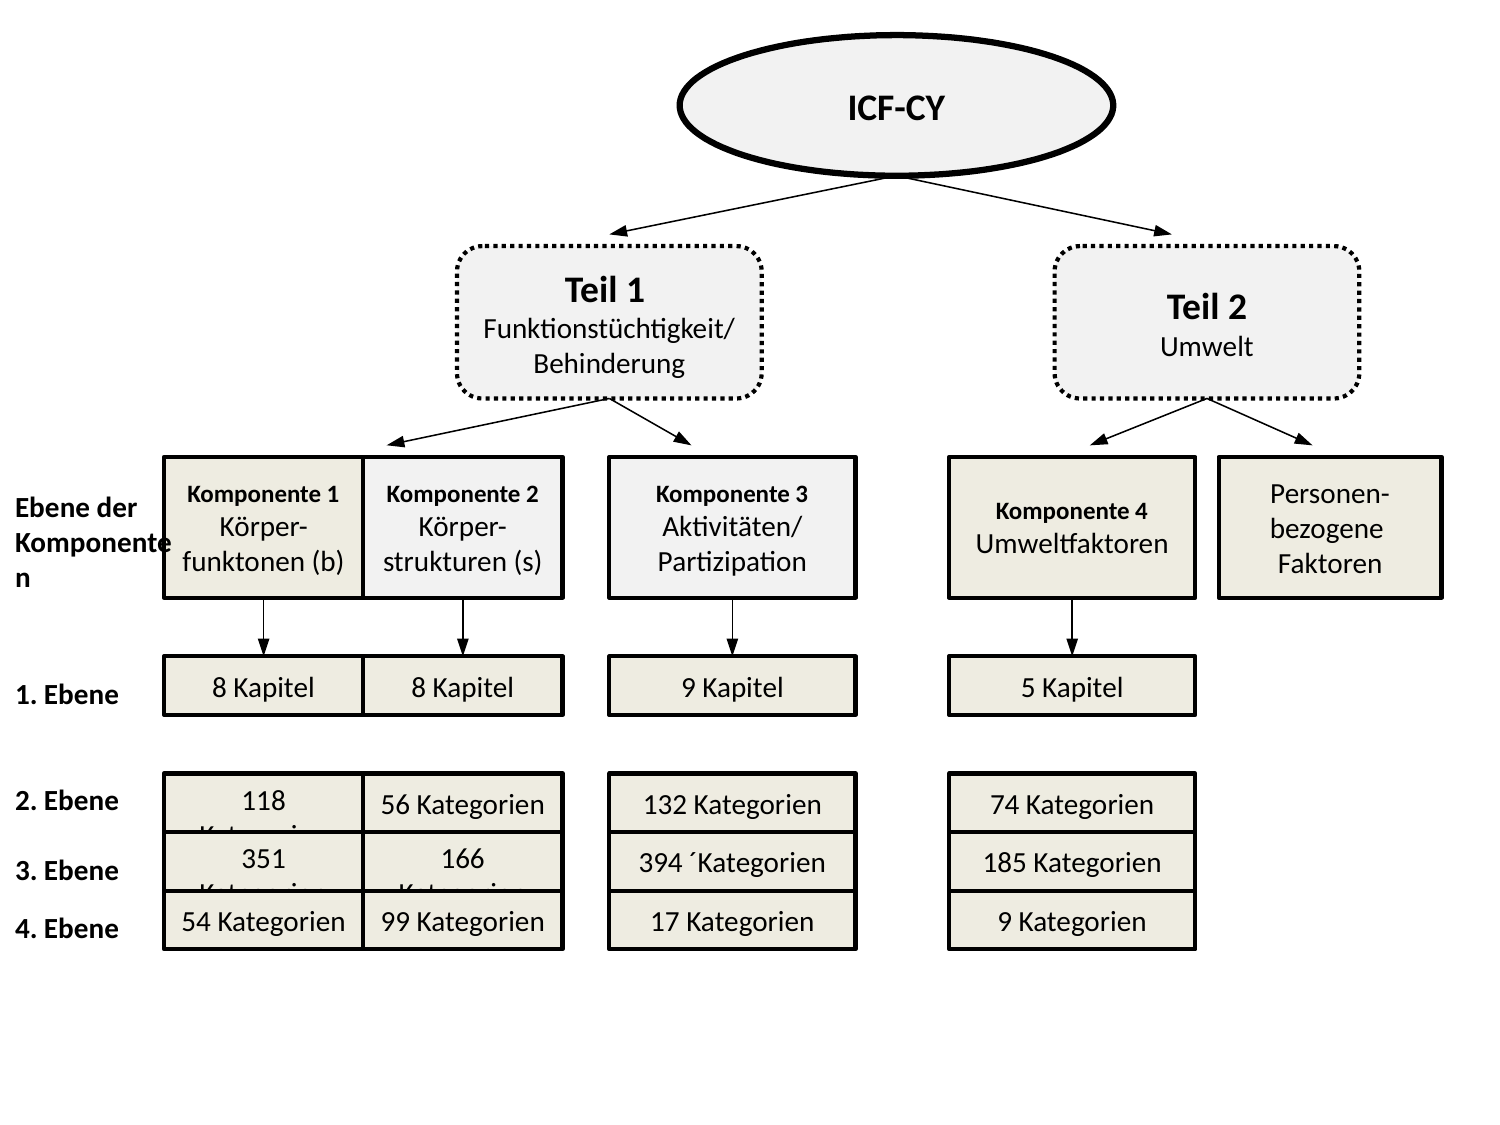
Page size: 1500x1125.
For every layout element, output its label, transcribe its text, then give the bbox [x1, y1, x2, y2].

text_box Personen-bezogene Faktoren [1219, 457, 1441, 598]
text_box Teil 2 Umwelt [1054, 246, 1360, 399]
text_box Komponente 2 Körper-strukturen (s) [363, 457, 563, 598]
text_box 99 Kategorien [363, 891, 563, 949]
text_box 185 Kategorien [949, 832, 1195, 891]
text_box 394 ´Kategorien [609, 832, 855, 891]
text_box 9 Kategorien [949, 891, 1195, 949]
text_box 132 Kategorien [609, 773, 855, 832]
text_box 166 Kategorien [363, 832, 563, 891]
text_box 17 Kategorien [609, 891, 855, 949]
text_box 5 Kapitel [949, 656, 1195, 715]
text_box 1. Ebene [0, 667, 141, 719]
text_box 9 Kapitel [609, 656, 855, 715]
text_box 3. Ebene [0, 843, 153, 895]
text_box 2. Ebene [0, 773, 141, 824]
text_box 351 Kategorien [164, 832, 363, 891]
text_box Komponente 3 Aktivitäten/ Partizipation [609, 457, 855, 598]
text_box Ebene der Komponenten [0, 480, 188, 602]
text_box 74 Kategorien [949, 773, 1195, 832]
text_box 8 Kapitel [164, 656, 363, 715]
text_box 56 Kategorien [363, 773, 563, 832]
text_box Teil 1 Funktionstüchtigkeit/ Behinderung [456, 246, 762, 399]
text_box 4. Ebene [0, 902, 153, 953]
text_box ICF-CY [679, 35, 1114, 176]
text_box Komponente 4 Umweltfaktoren [949, 457, 1195, 598]
text_box 8 Kapitel [363, 656, 563, 715]
text_box 54 Kategorien [164, 891, 363, 949]
text_box Komponente 1 Körper-funktonen (b) [164, 457, 363, 598]
text_box 118 Kategorien [164, 773, 363, 832]
